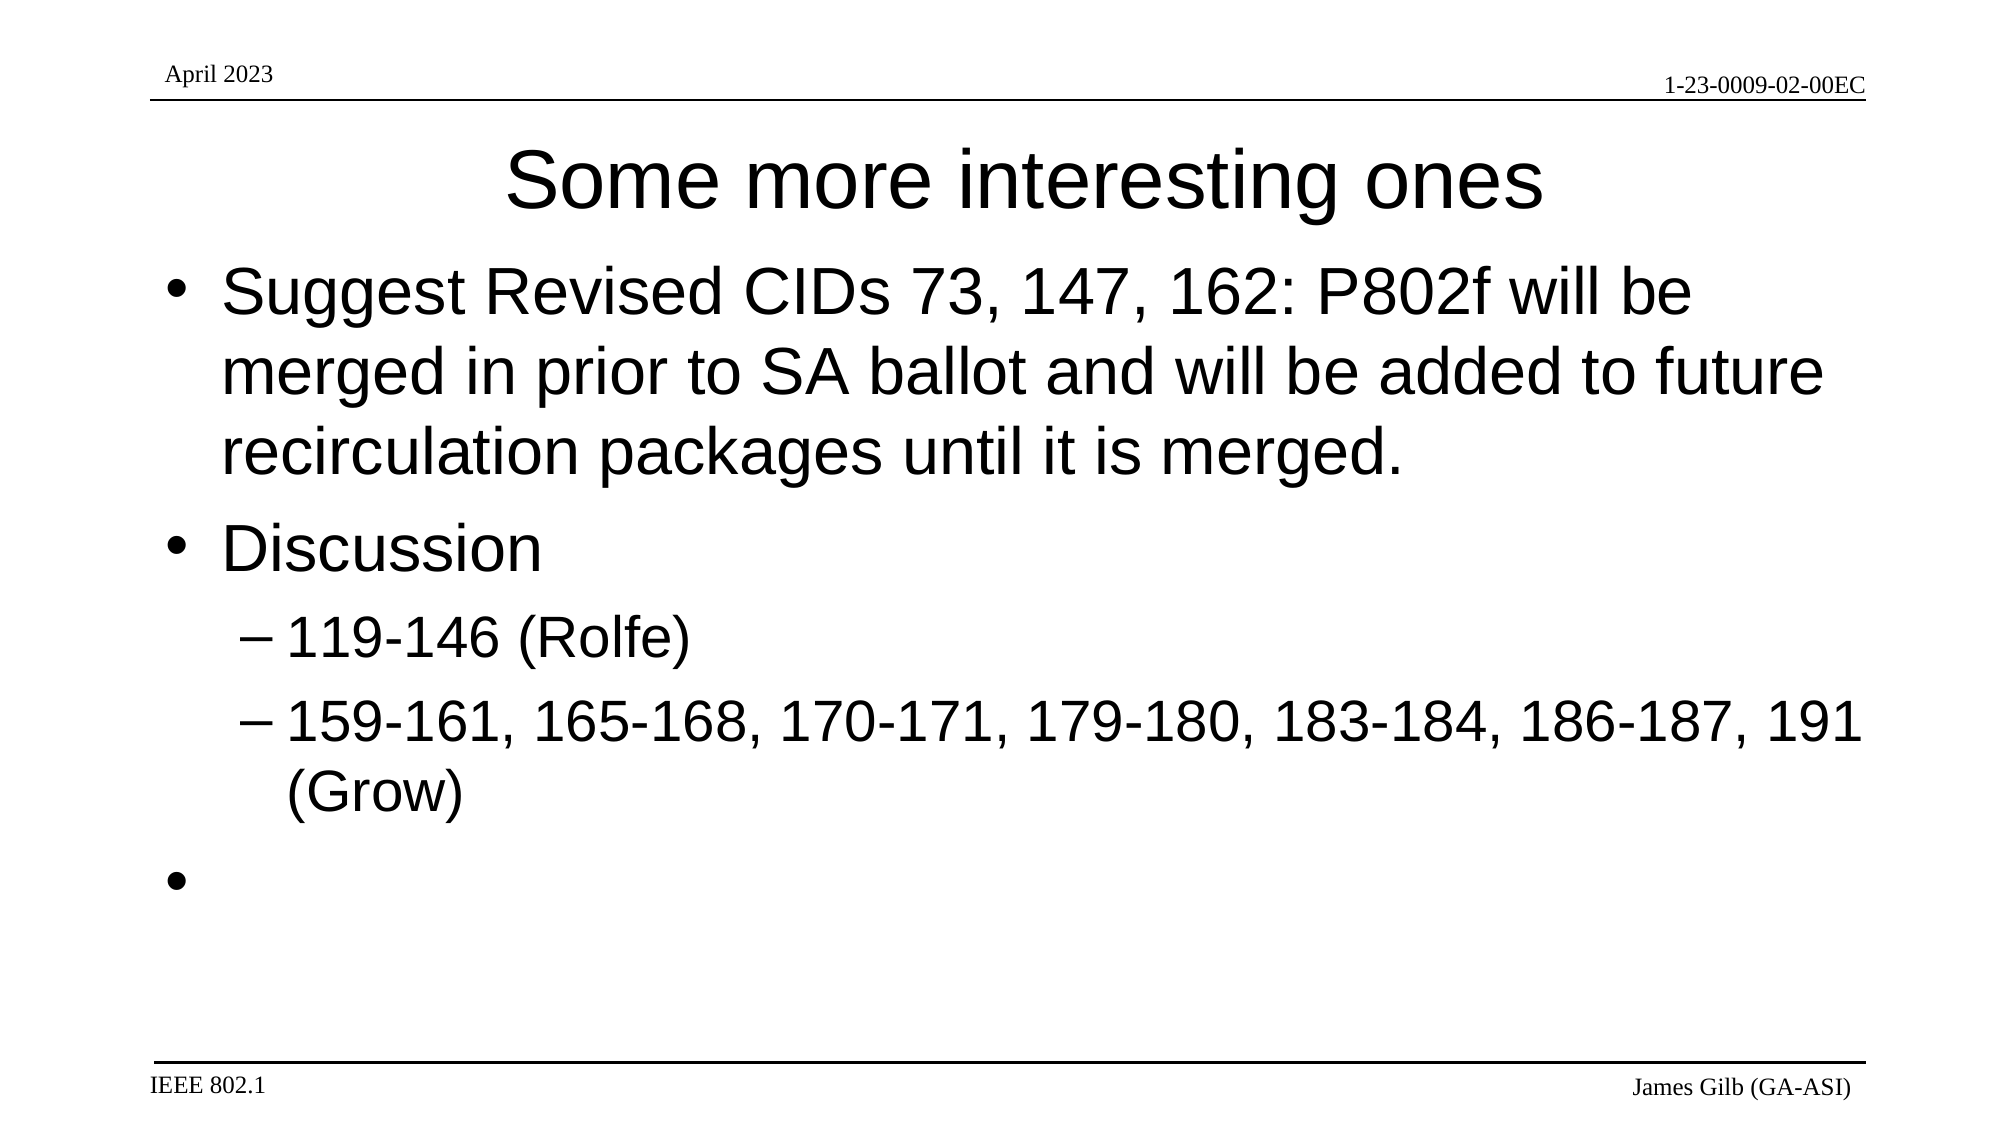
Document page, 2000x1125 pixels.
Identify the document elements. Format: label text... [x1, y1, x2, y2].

list Suggest Revised CIDs 73, 147, 162: P802f will be merged in prior to SA ballot and will be added to future recirculation packages until it is merged. Discussion 119-146 (Rolfe) 159-161, 165-168, 170-171, 179-180, 183-184, 186-187, 191 (Grow) [150, 239, 1900, 1051]
title Some more interesting ones [149, 112, 1900, 238]
